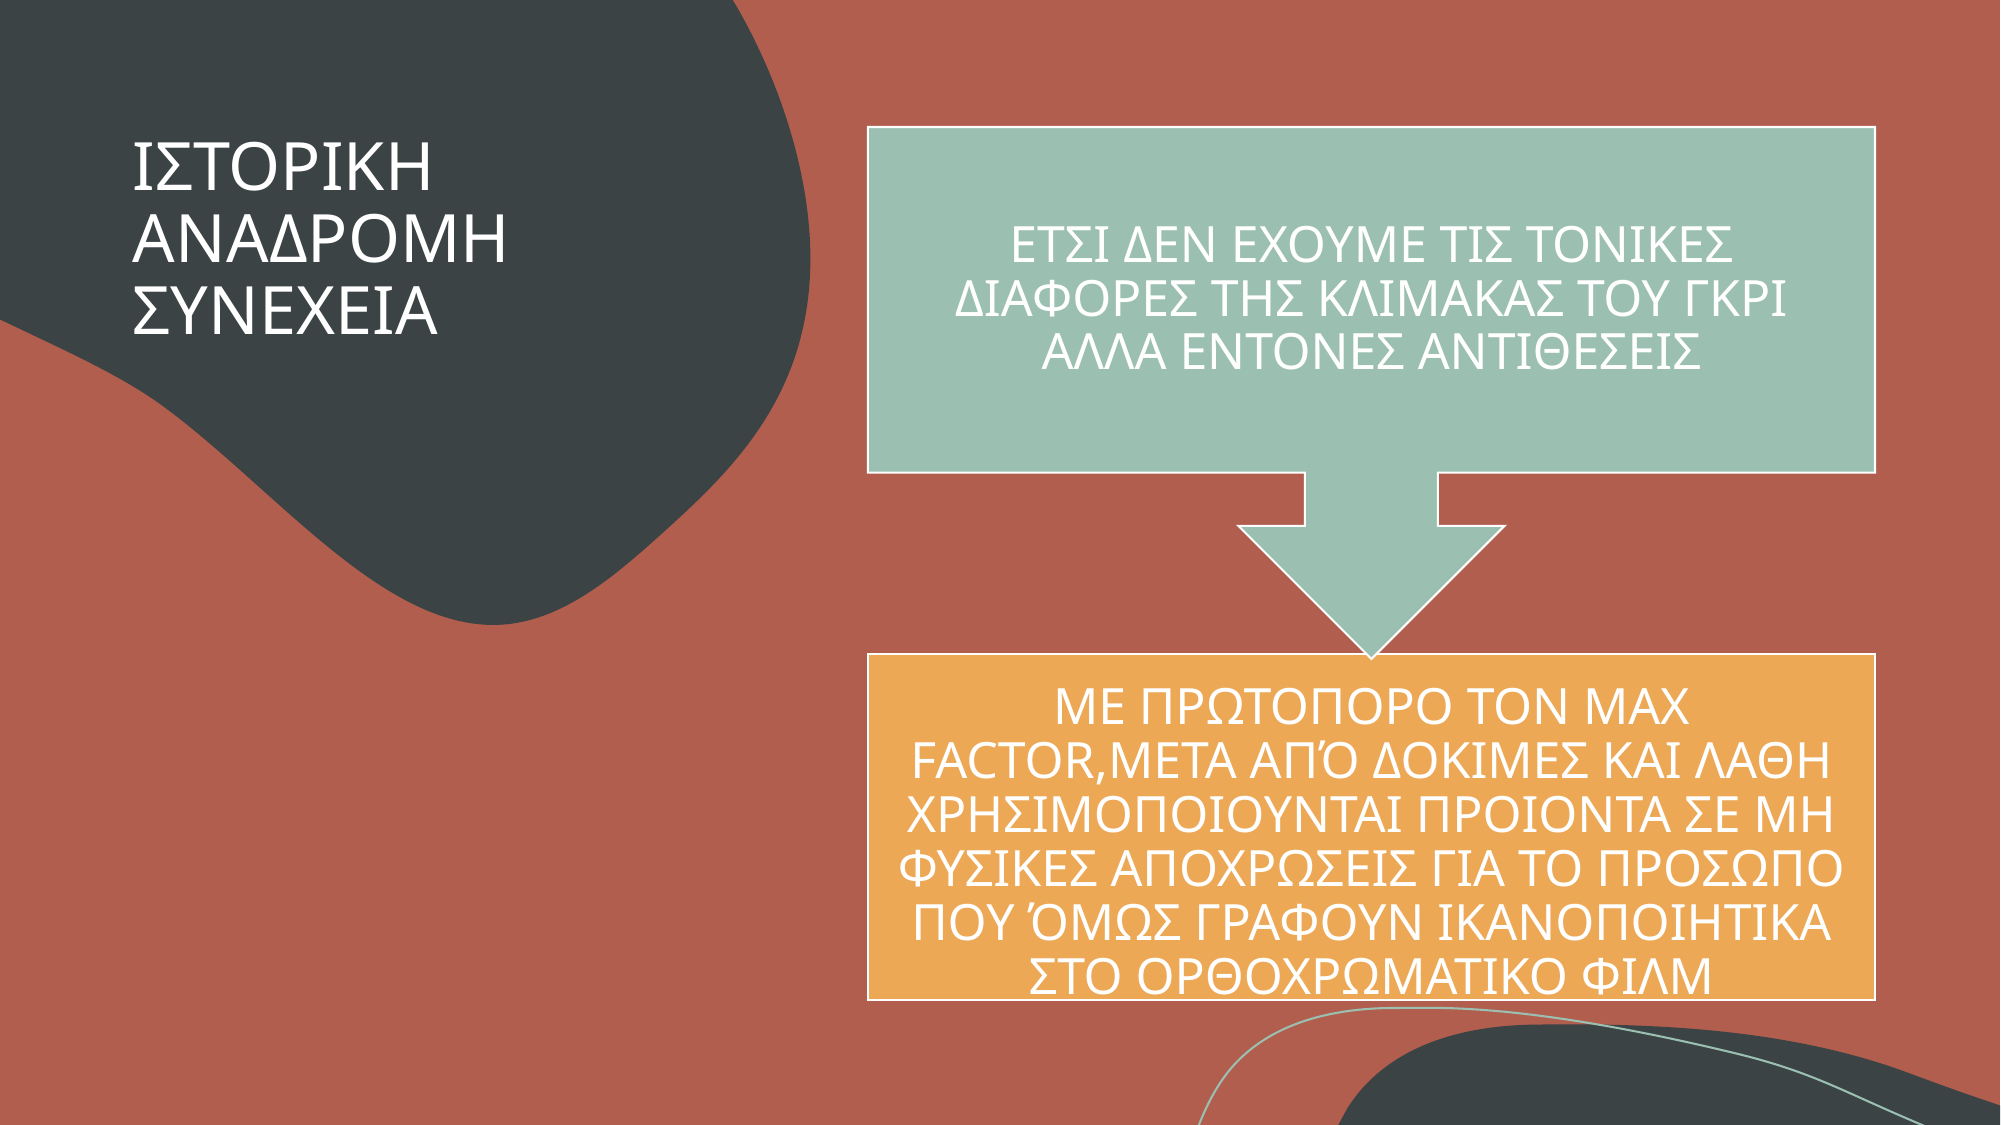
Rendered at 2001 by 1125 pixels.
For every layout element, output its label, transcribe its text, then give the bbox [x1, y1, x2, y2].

text_box [1201, 1009, 1917, 1125]
text_box ΜΕ ΠΡΩΤΟΠΟΡΟ ΤΟΝ MAX FACTOR,ΜΕΤΑ ΑΠΌ ΔΟΚΙΜΕΣ ΚΑΙ ΛΑΘΗ ΧΡΗΣΙΜΟΠΟΙΟΥΝΤΑΙ ΠΡΟΙΟΝΤΑ ΣΕ ΜΗ ΦΥΣΙΚΕΣ ΑΠΟΧΡΩΣΕΙΣ ΓΙΑ ΤΟ ΠΡΟΣΩΠΟ ΠΟΥ ΌΜΩΣ ΓΡΑΦΟΥΝ ΙΚΑΝΟΠΟΙΗΤΙΚΑ ΣΤΟ ΟΡΘΟΧΡΩΜΑΤΙΚΟ ΦΙΛΜ [867, 653, 1876, 1000]
text_box ΕΤΣΙ ΔΕΝ ΕΧΟΥΜΕ ΤΙΣ ΤΟΝΙΚΕΣ ΔΙΑΦΟΡΕΣ ΤΗΣ ΚΛΙΜΑΚΑΣ ΤΟΥ ΓΚΡΙ ΑΛΛΑ ΕΝΤΟΝΕΣ ΑΝΤΙΘΕΣΕΙΣ [867, 126, 1876, 659]
text_box [0, 0, 2000, 1125]
title ΙΣΤΟΡΙΚΗ ΑΝΑΔΡΟΜΗ ΣΥΝΕΧΕΙΑ [117, 125, 751, 501]
